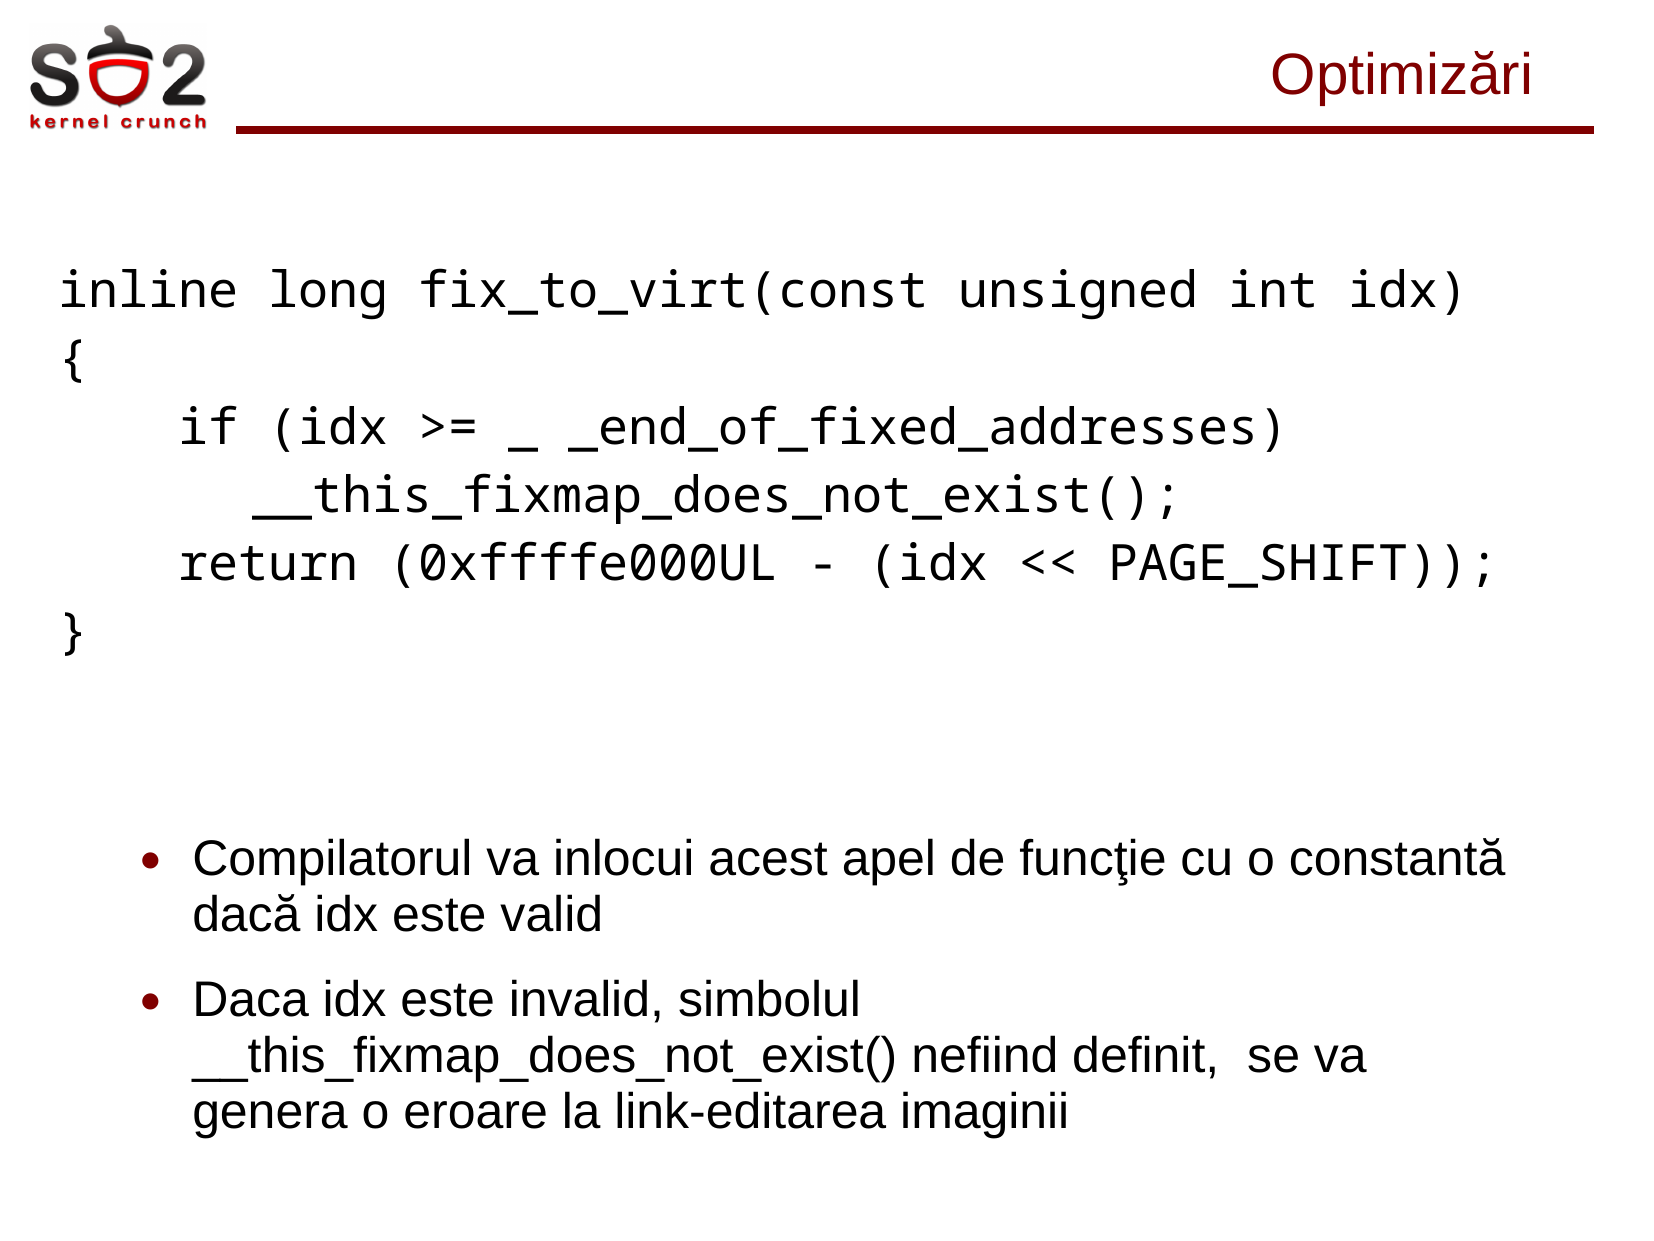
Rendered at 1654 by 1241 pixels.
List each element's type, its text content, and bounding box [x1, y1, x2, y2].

text_box inline long fix_to_virt(const unsigned int idx) { if (idx >= _ _end_of_fixed_addresses) __this_fixmap_does_not_exist(); return (0xffffe000UL - (idx << PAGE_SHIFT)); } [43, 246, 1609, 648]
title Optimizări [121, 1, 1534, 148]
picture [29, 23, 121, 130]
list Compilatorul va inlocui acest apel de funcţie cu o constantă dacă idx este valid Daca idx este invalid, simbolul __this_fixmap_does_not_exist() nefiind definit, se va genera o eroare la link-editarea imaginii [121, 728, 1534, 1241]
